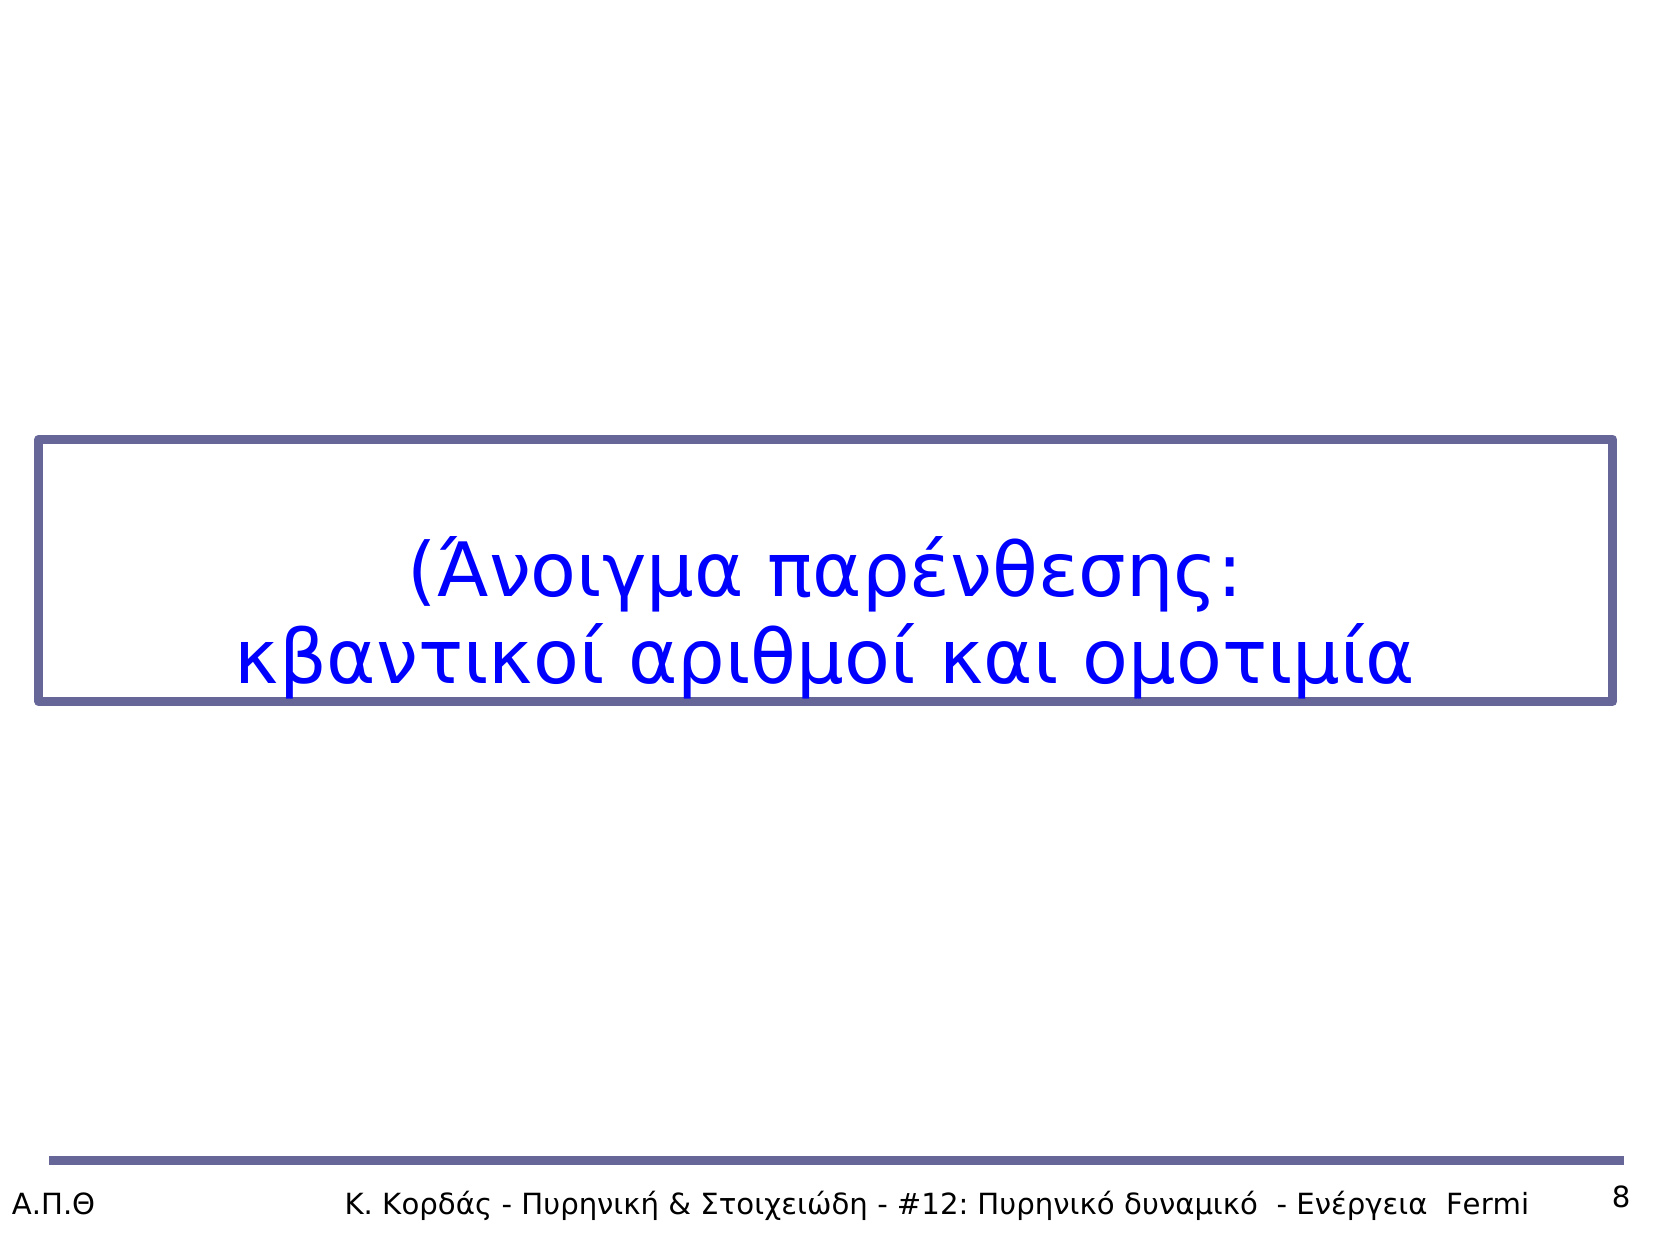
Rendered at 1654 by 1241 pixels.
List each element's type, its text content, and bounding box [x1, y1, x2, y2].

title (Άνοιγμα παρένθεσης: κβαντικοί αριθμοί και ομοτιμία [38, 439, 1613, 702]
